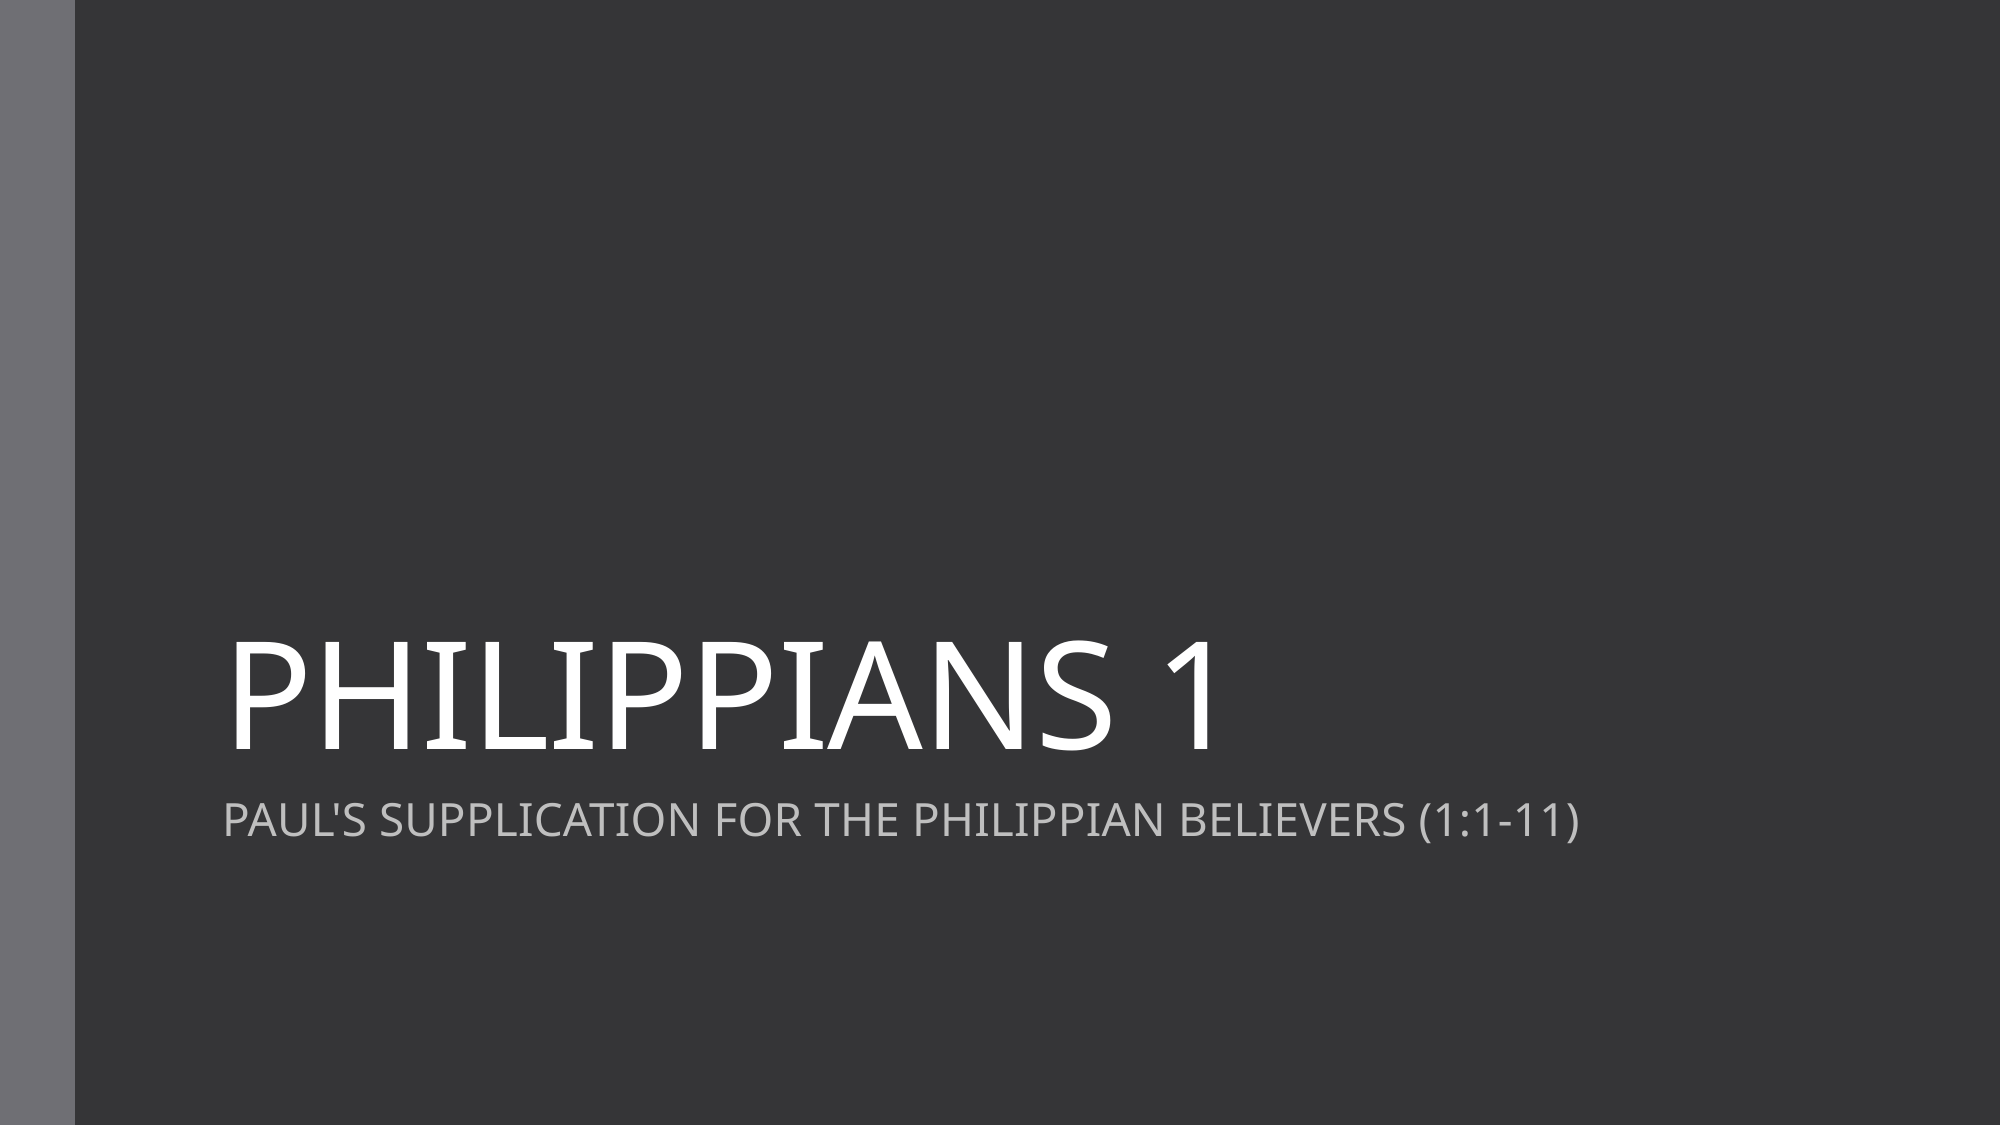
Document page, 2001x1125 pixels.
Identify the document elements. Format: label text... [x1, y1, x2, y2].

title PHILIPPIANS 1 [206, 124, 1752, 787]
subtitle PAUL'S SUPPLICATION FOR THE PHILIPPIAN BELIEVERS (1:1-11) [206, 787, 1752, 1066]
